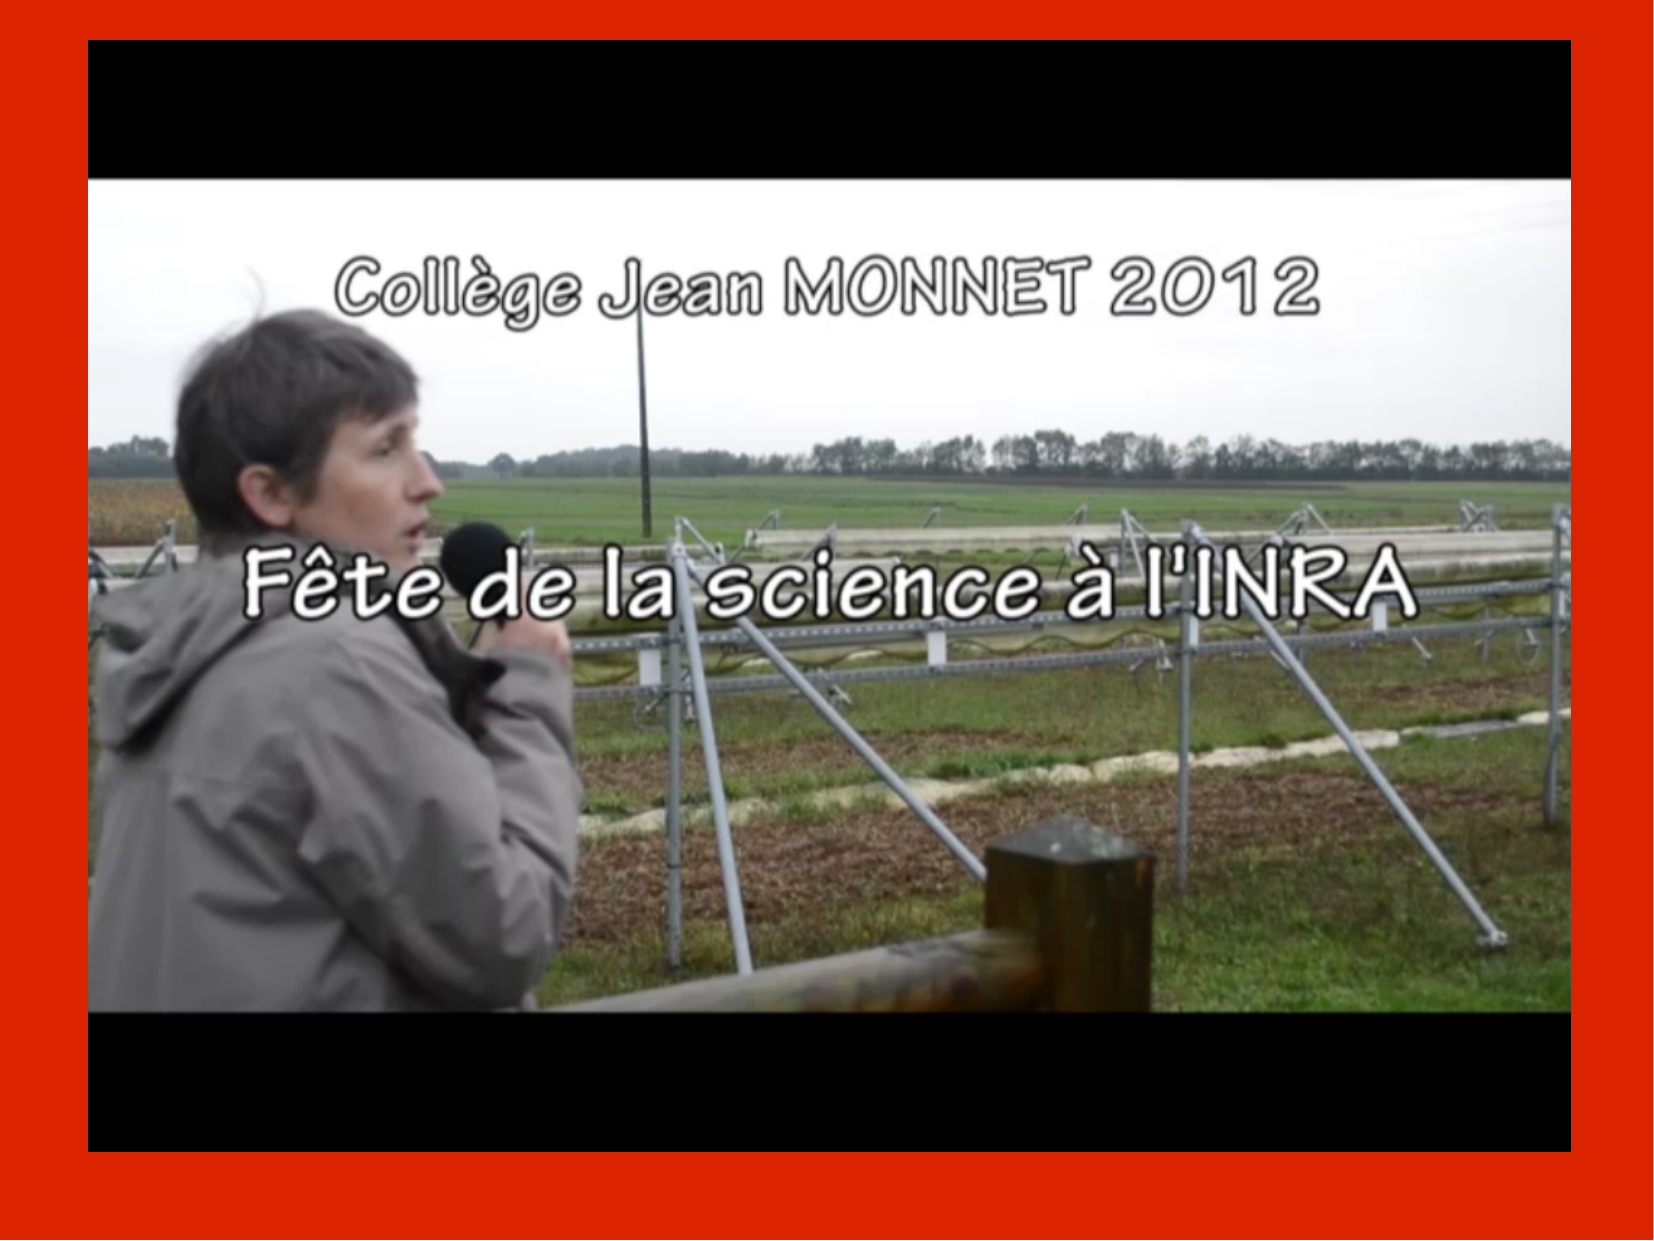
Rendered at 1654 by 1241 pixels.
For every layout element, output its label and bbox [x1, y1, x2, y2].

picture [88, 40, 1571, 1152]
